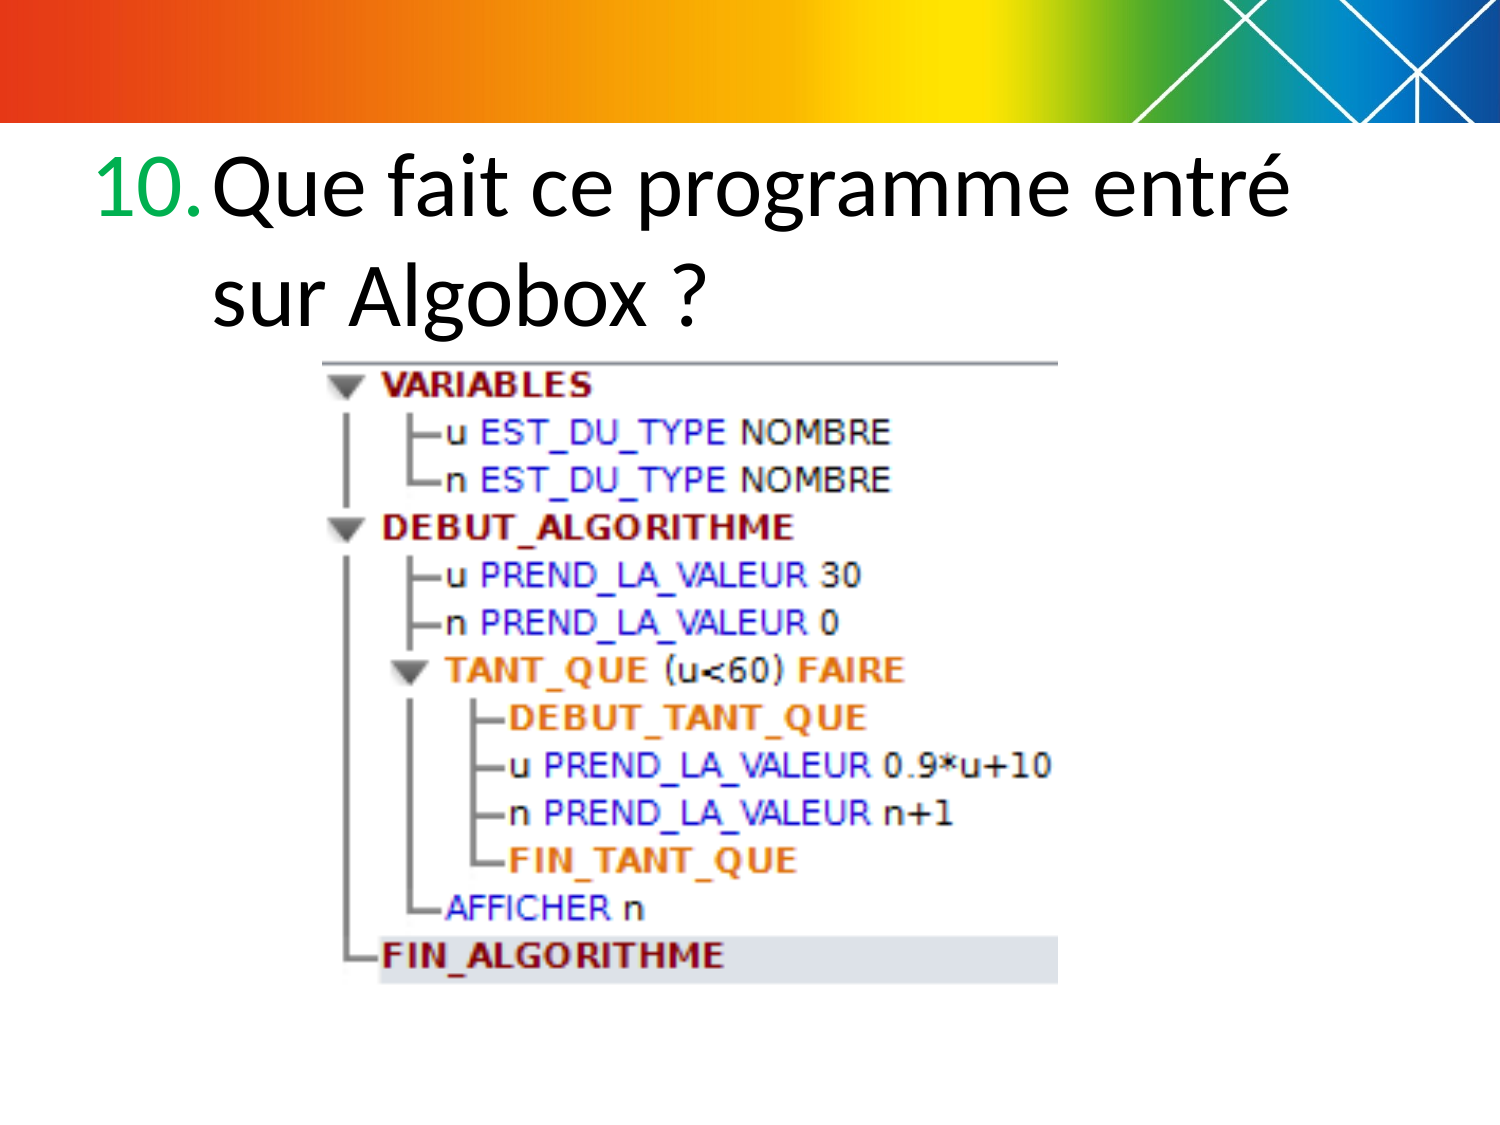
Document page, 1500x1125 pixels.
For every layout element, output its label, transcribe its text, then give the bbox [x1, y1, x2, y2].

picture [322, 360, 1058, 988]
picture [0, 0, 1358, 123]
title Que fait ce programme entré sur Algobox ? [75, 164, 1425, 305]
picture [1340, 0, 1500, 123]
